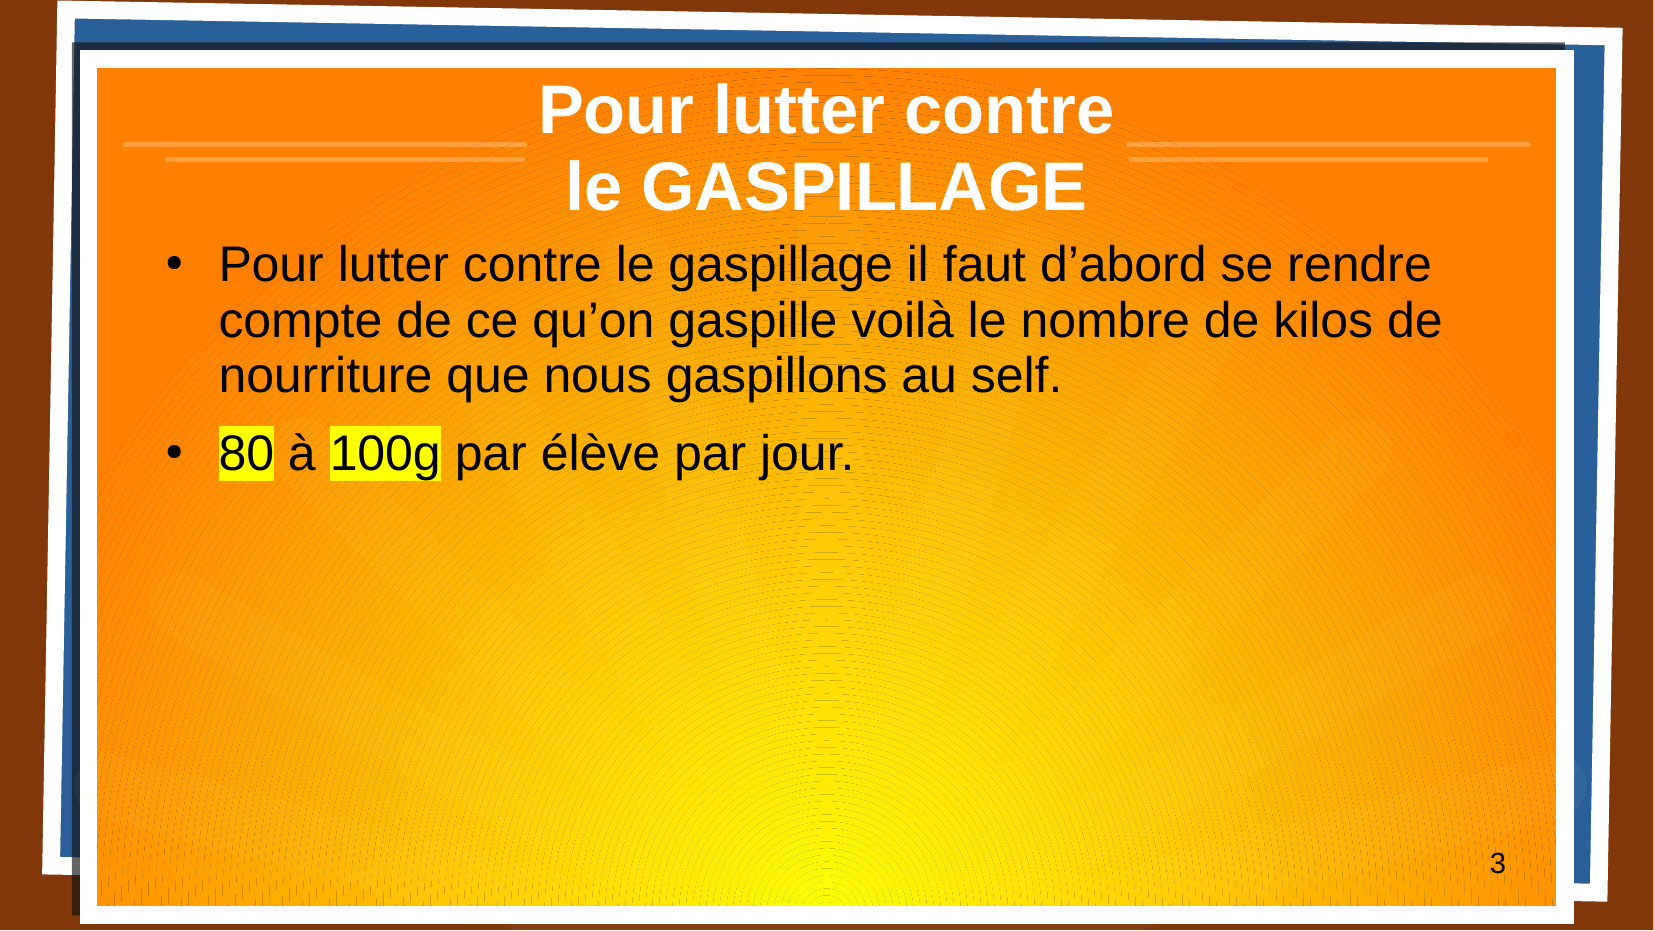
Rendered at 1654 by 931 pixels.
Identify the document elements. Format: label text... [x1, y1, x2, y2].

list Pour lutter contre le gaspillage il faut d’abord se rendre compte de ce qu’on gaspille voilà le nombre de kilos de nourriture que nous gaspillons au self. 80 à 100g par élève par jour. [147, 236, 1506, 827]
title Pour lutter contre le GASPILLAGE [531, 70, 1123, 225]
